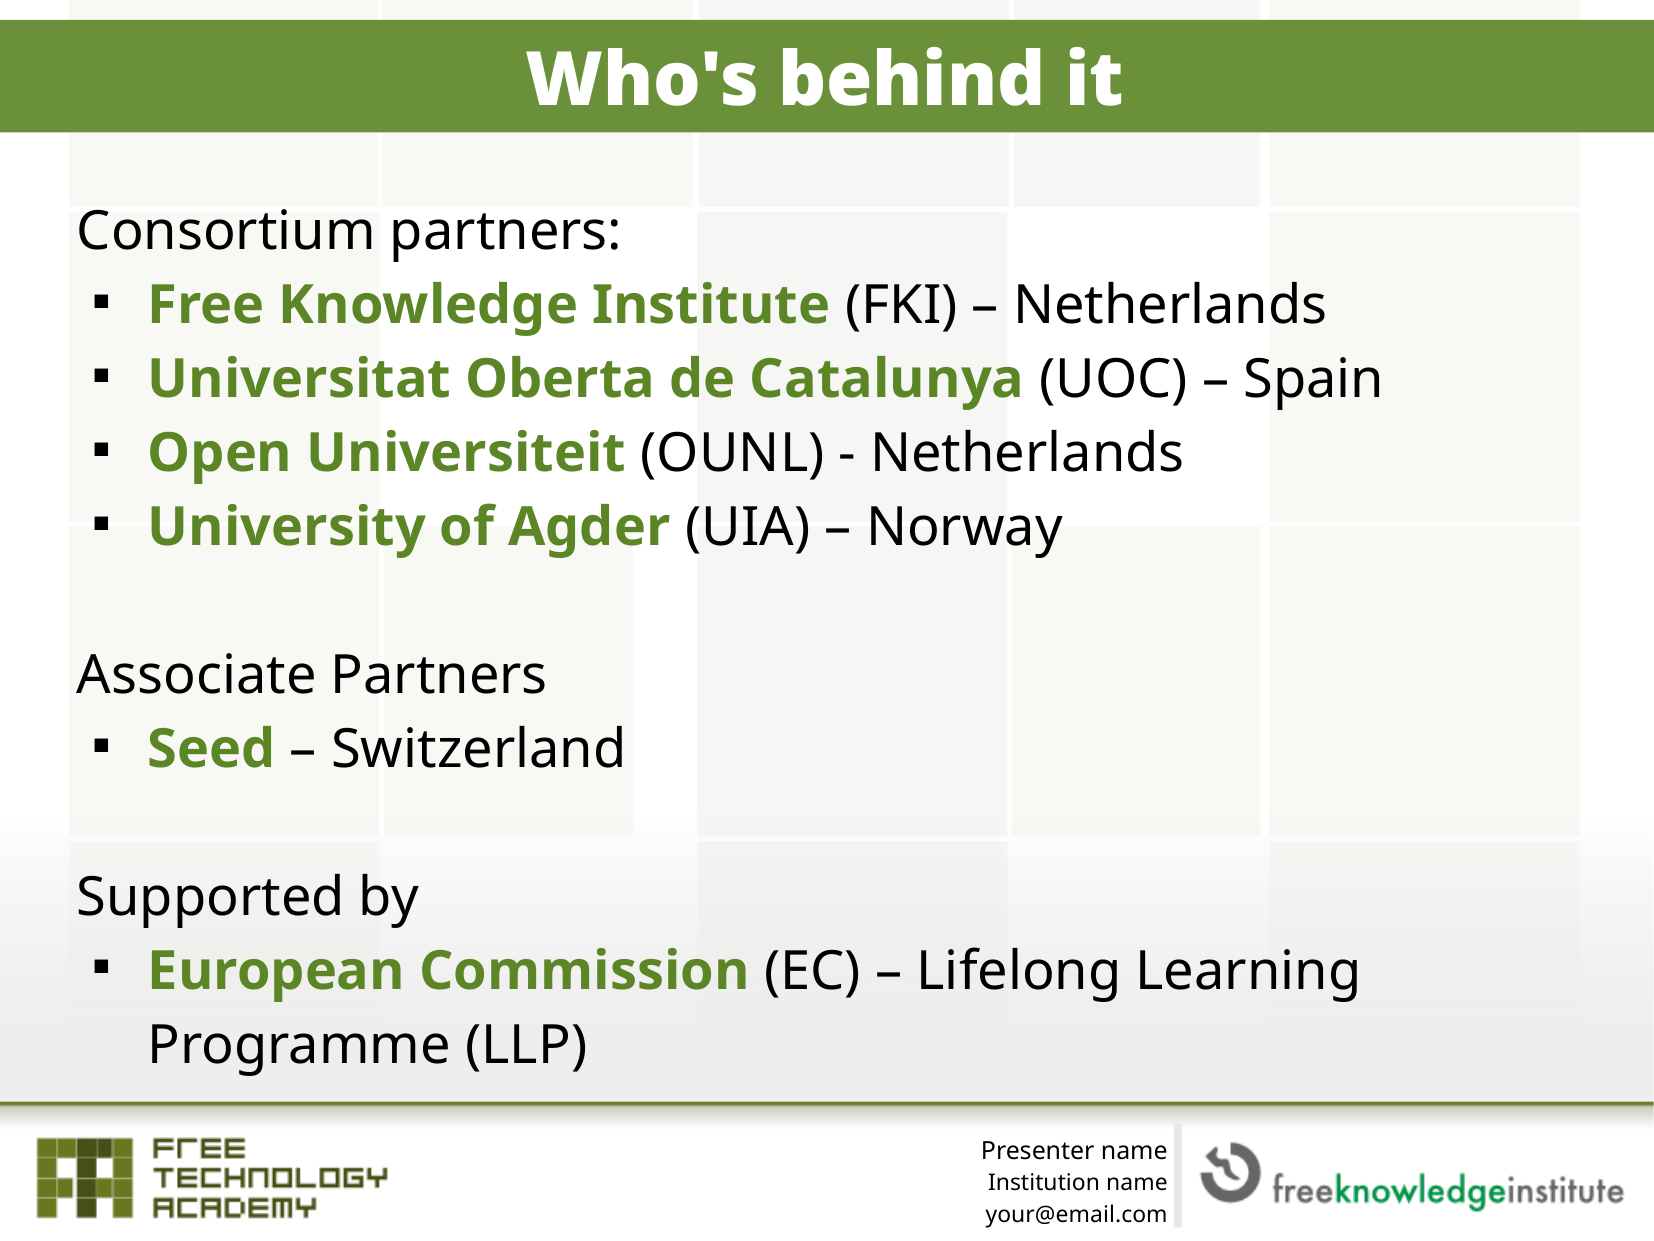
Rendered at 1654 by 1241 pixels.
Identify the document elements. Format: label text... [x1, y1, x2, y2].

picture [0, 133, 1654, 1241]
list Consortium partners: Free Knowledge Institute (FKI) – Netherlands Universitat Oberta de Catalunya (UOC) – Spain Open Universiteit (OUNL) - Netherlands University of Agder (UIA) – Norway Associate Partners Seed – Switzerland Supported by European Commission (EC) – Lifelong Learning Programme (LLP) [76, 191, 1565, 1013]
title Who's behind it [37, 32, 1613, 120]
picture [0, 0, 1654, 19]
